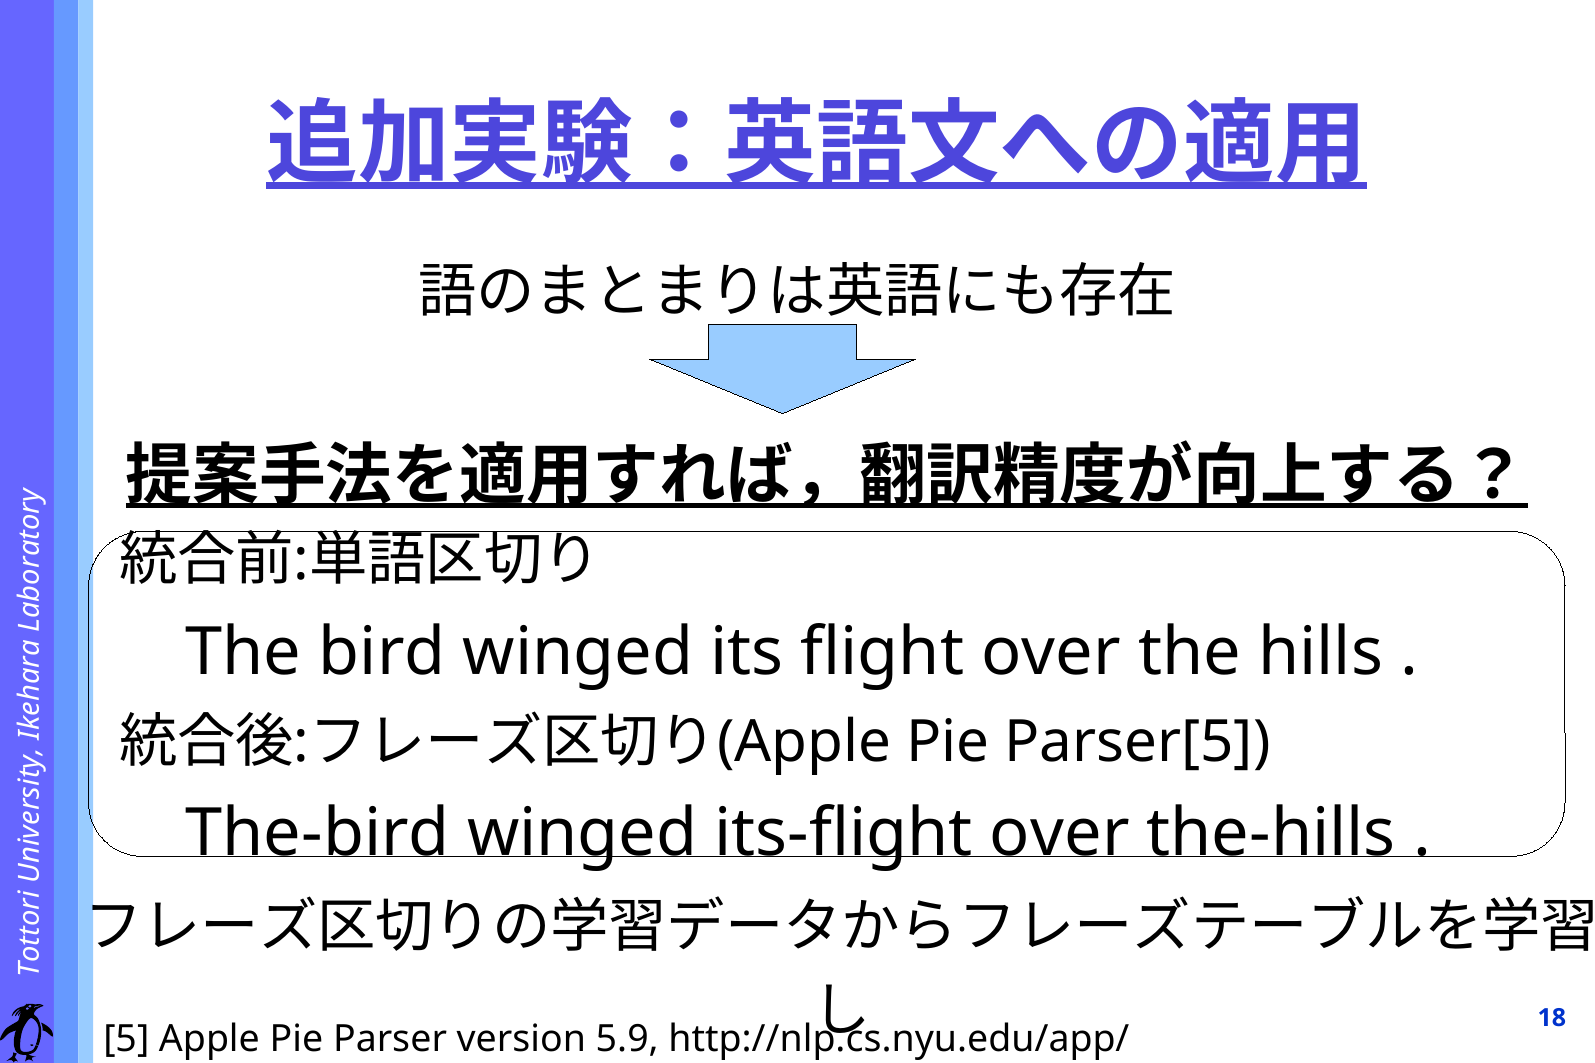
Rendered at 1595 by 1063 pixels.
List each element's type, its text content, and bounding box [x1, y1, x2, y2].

title 追加実験：英語文への適用 [92, 31, 1542, 240]
text_box 統合前:単語区切り The bird winged its flight over the hills . 統合後:フレーズ区切り(Apple Pie Parser[5]) The-bird winged its-flight over the-hills . [88, 531, 1566, 857]
text_box フレーズ区切りの学習データからフレーズテーブルを学習し 従来手法のフレーズテーブルと併用 [59, 871, 1595, 1004]
text_box 語のまとまりは英語にも存在 [147, 236, 1447, 310]
text_box [5] Apple Pie Parser version 5.9, http://nlp.cs.nyu.edu/app/ [88, 1003, 1536, 1057]
text_box 提案手法を適用すれば，翻訳精度が向上する？ [59, 413, 1595, 495]
text_box [649, 324, 916, 414]
